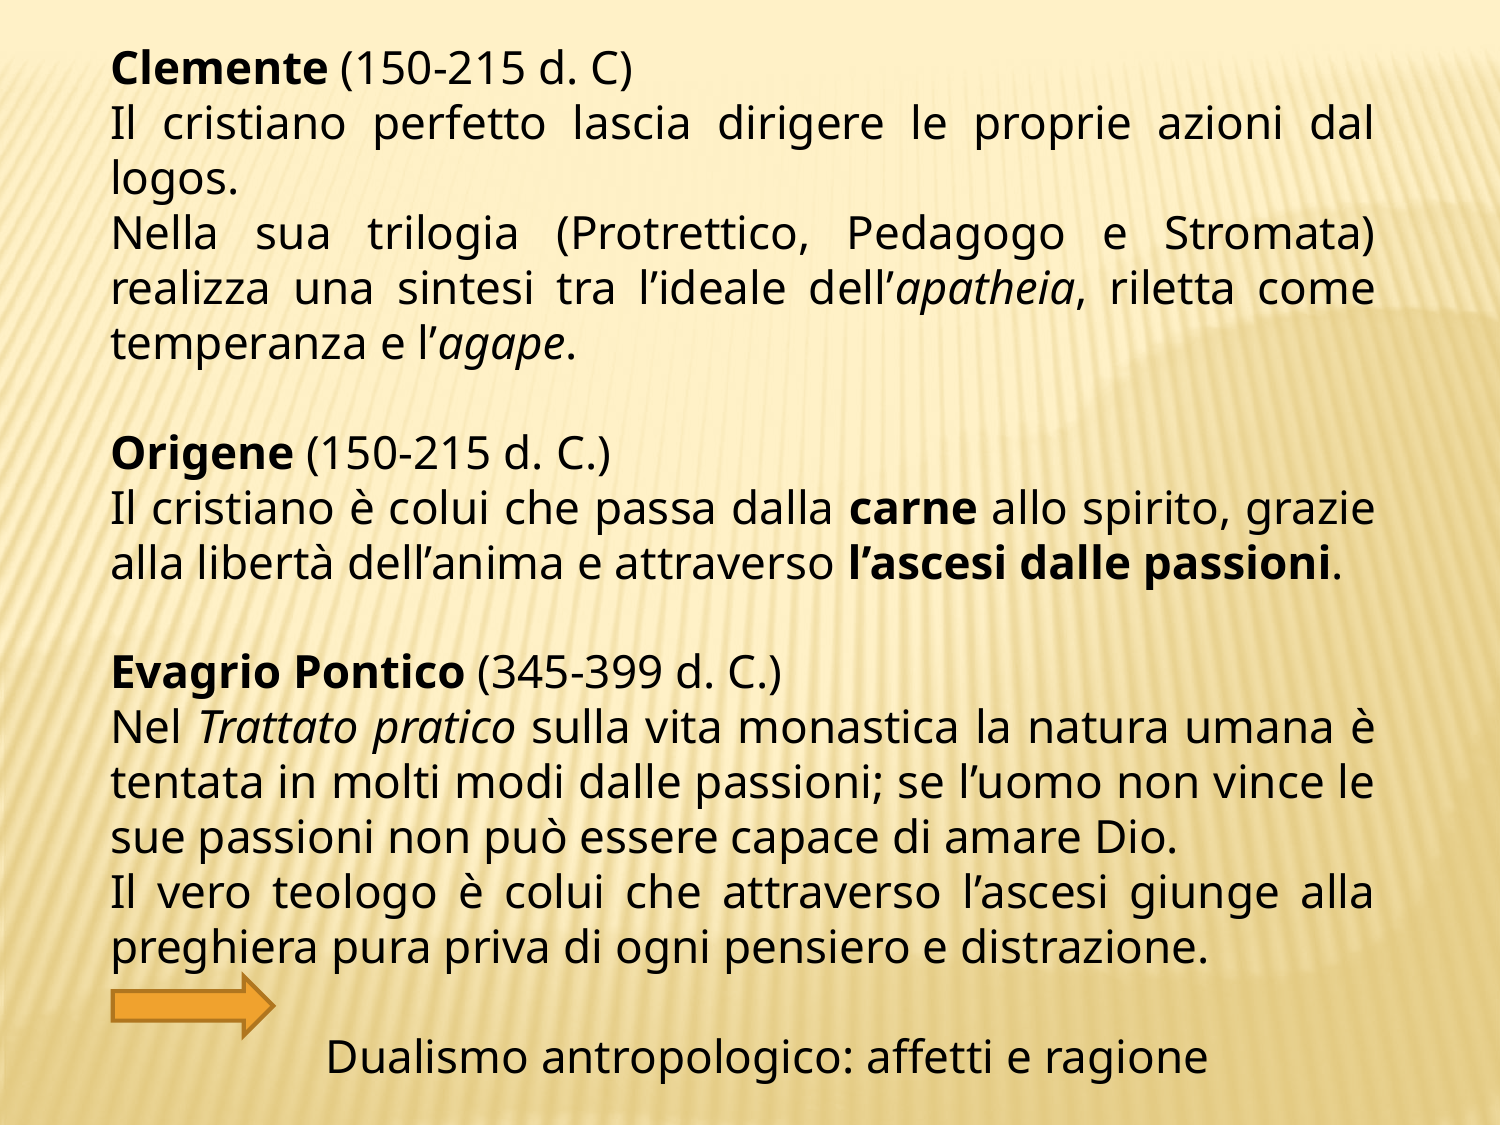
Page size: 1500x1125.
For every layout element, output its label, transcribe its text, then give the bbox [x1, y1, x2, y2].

text_box Clemente (150-215 d. C) Il cristiano perfetto lascia dirigere le proprie azioni dal logos. Nella sua trilogia (Protrettico, Pedagogo e Stromata) realizza una sintesi tra l’ideale dell’apatheia, riletta come temperanza e l’agape. Origene (150-215 d. C.) Il cristiano è colui che passa dalla carne allo spirito, grazie alla libertà dell’anima e attraverso l’ascesi dalle passioni. Evagrio Pontico (345-399 d. C.) Nel Trattato pratico sulla vita monastica la natura umana è tentata in molti modi dalle passioni; se l’uomo non vince le sue passioni non può essere capace di amare Dio. Il vero teologo è colui che attraverso l’ascesi giunge alla preghiera pura priva di ogni pensiero e distrazione. Dualismo antropologico: affetti e ragione [94, 30, 1407, 1125]
text_box [112, 976, 274, 1036]
